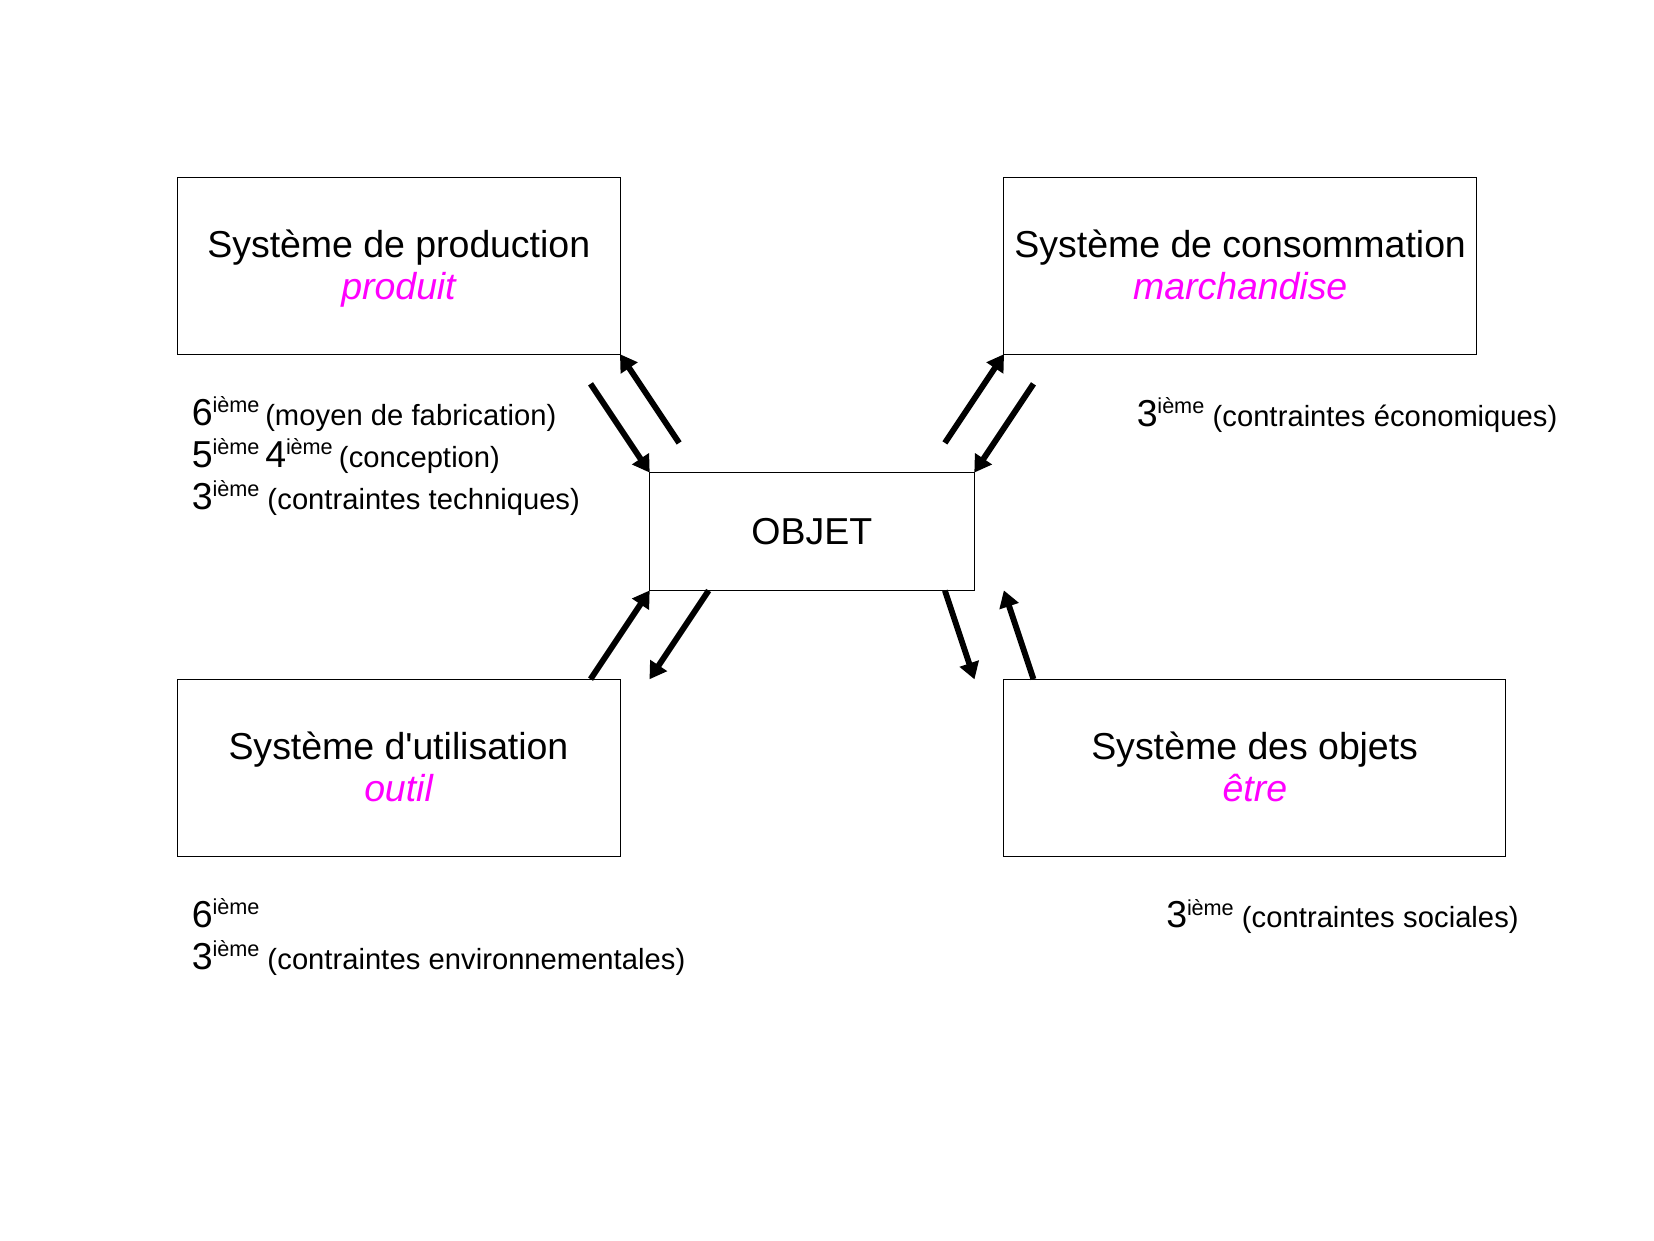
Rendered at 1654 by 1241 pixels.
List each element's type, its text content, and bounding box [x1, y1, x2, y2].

text_box 3ième (contraintes sociales) [1151, 886, 1535, 975]
text_box Système d'utilisation outil [177, 679, 621, 857]
text_box 6ième 3ième (contraintes environnementales) [177, 885, 709, 988]
text_box 3ième (contraintes économiques) [1122, 384, 1579, 443]
text_box OBJET [649, 472, 975, 591]
text_box Système de production produit [177, 177, 621, 355]
text_box Système des objets être [1003, 679, 1506, 857]
text_box 6ième (moyen de fabrication) 5ième 4ième (conception) 3ième (contraintes techniques) [177, 383, 596, 529]
text_box Système de consommation marchandise [1003, 177, 1477, 355]
